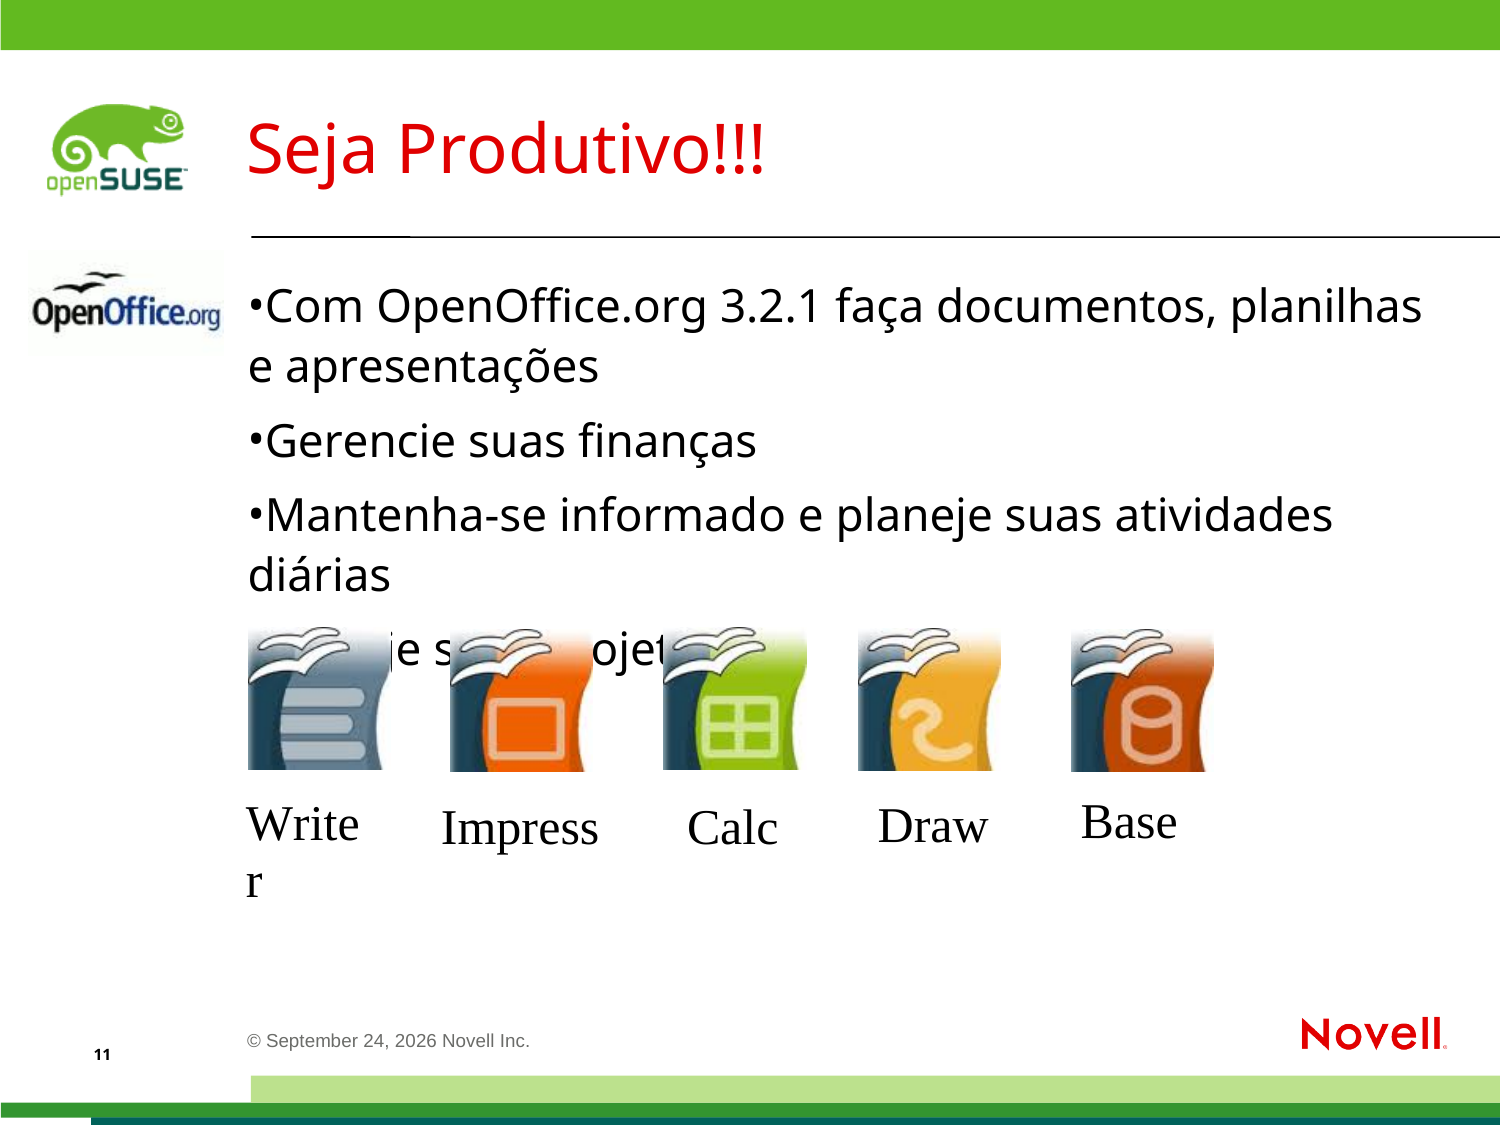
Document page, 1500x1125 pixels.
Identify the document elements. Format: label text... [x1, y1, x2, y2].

picture [1071, 629, 1214, 772]
picture [858, 628, 1001, 771]
title Seja Produtivo!!! [246, 60, 1409, 239]
picture [248, 627, 391, 770]
text_box Draw [877, 794, 989, 851]
list Com OpenOffice.org 3.2.1 faça documentos, planilhas e apresentações Gerencie suas finanças Mantenha-se informado e planeje suas atividades diárias Planeje seus projetos [232, 267, 1458, 1026]
text_box Base [1080, 791, 1179, 847]
picture [1295, 1026, 1453, 1056]
text_box Calc [687, 797, 779, 853]
text_box Impress [440, 797, 600, 858]
picture [663, 627, 807, 770]
picture [28, 250, 224, 356]
text_box Writer [245, 792, 377, 849]
picture [47, 104, 188, 197]
picture [450, 629, 593, 772]
